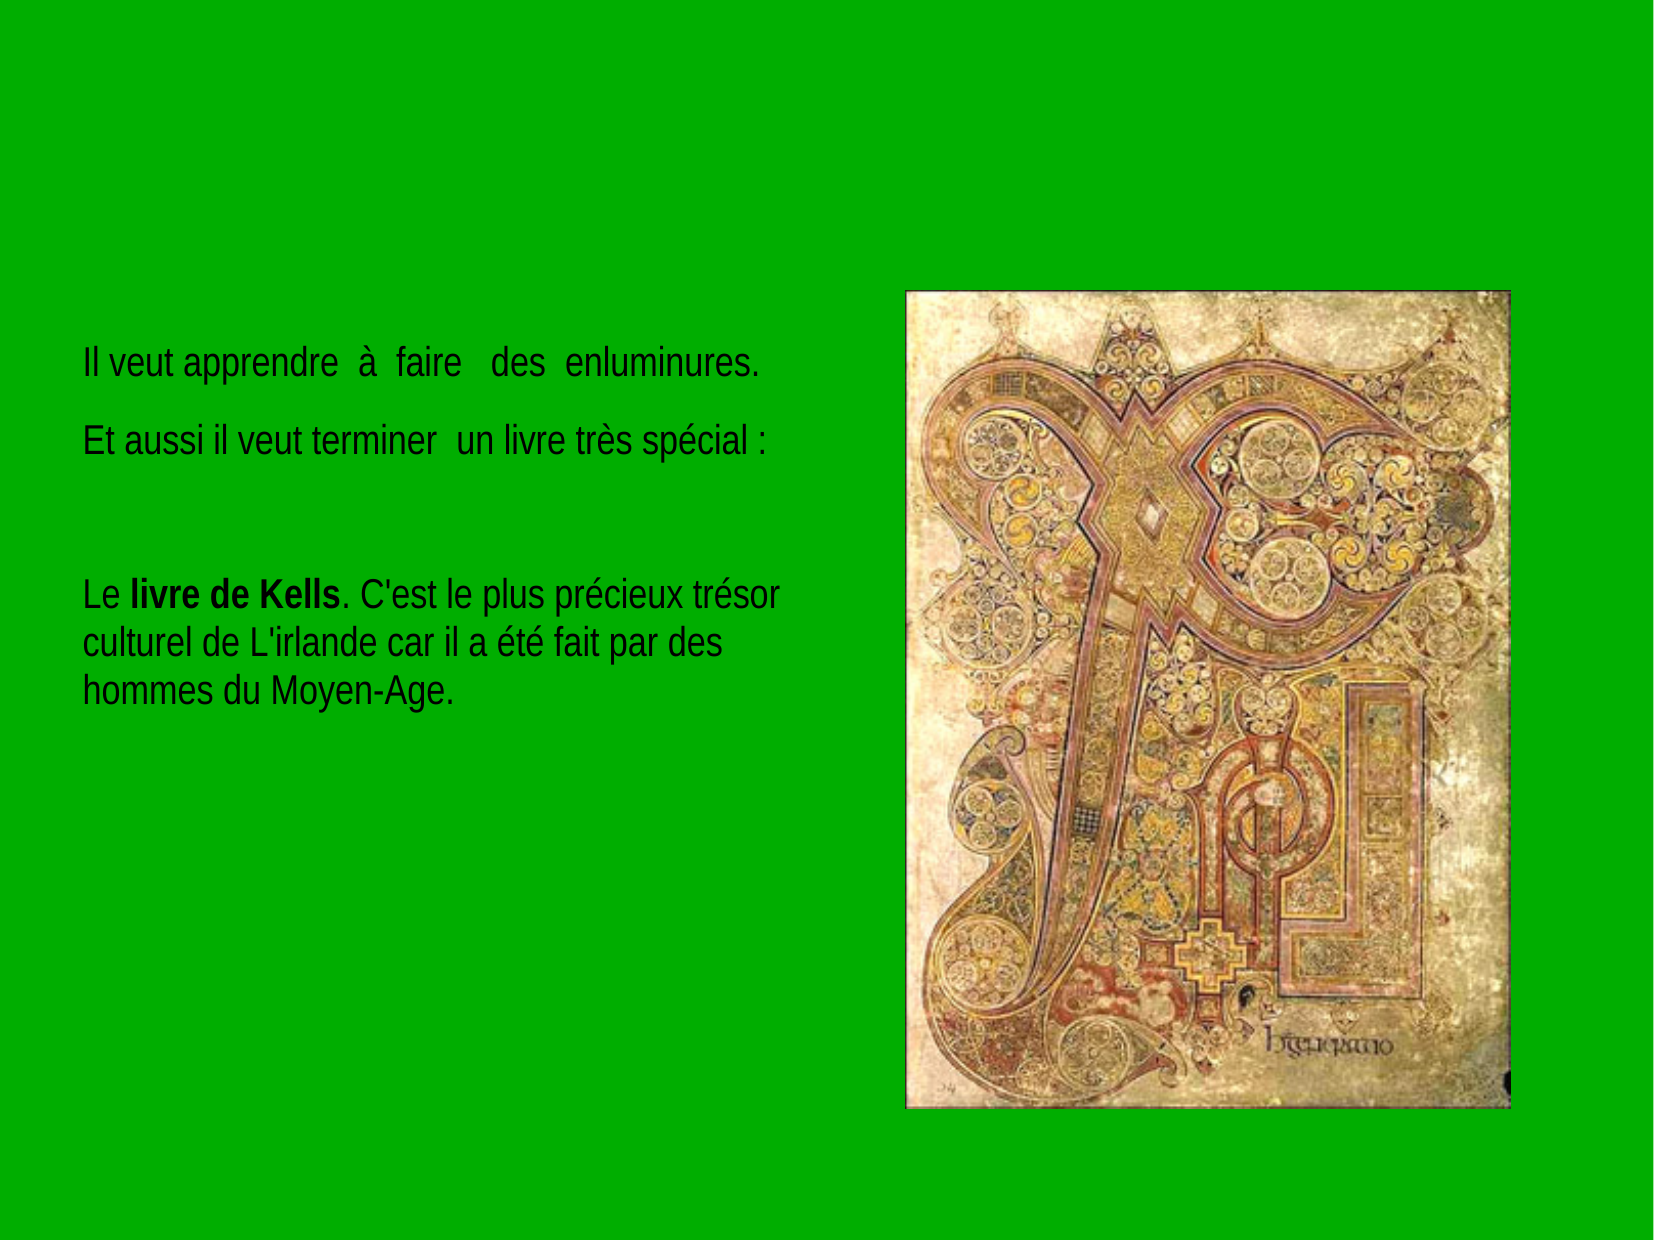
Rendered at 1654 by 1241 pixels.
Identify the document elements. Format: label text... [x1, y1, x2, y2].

list Il veut apprendre à faire des enluminures. Et aussi il veut terminer un livre très spécial : Le livre de Kells. C'est le plus précieux trésor culturel de L'irlande car il a été fait par des hommes du Moyen-Age. [82, 290, 809, 1109]
picture [905, 290, 1511, 1109]
